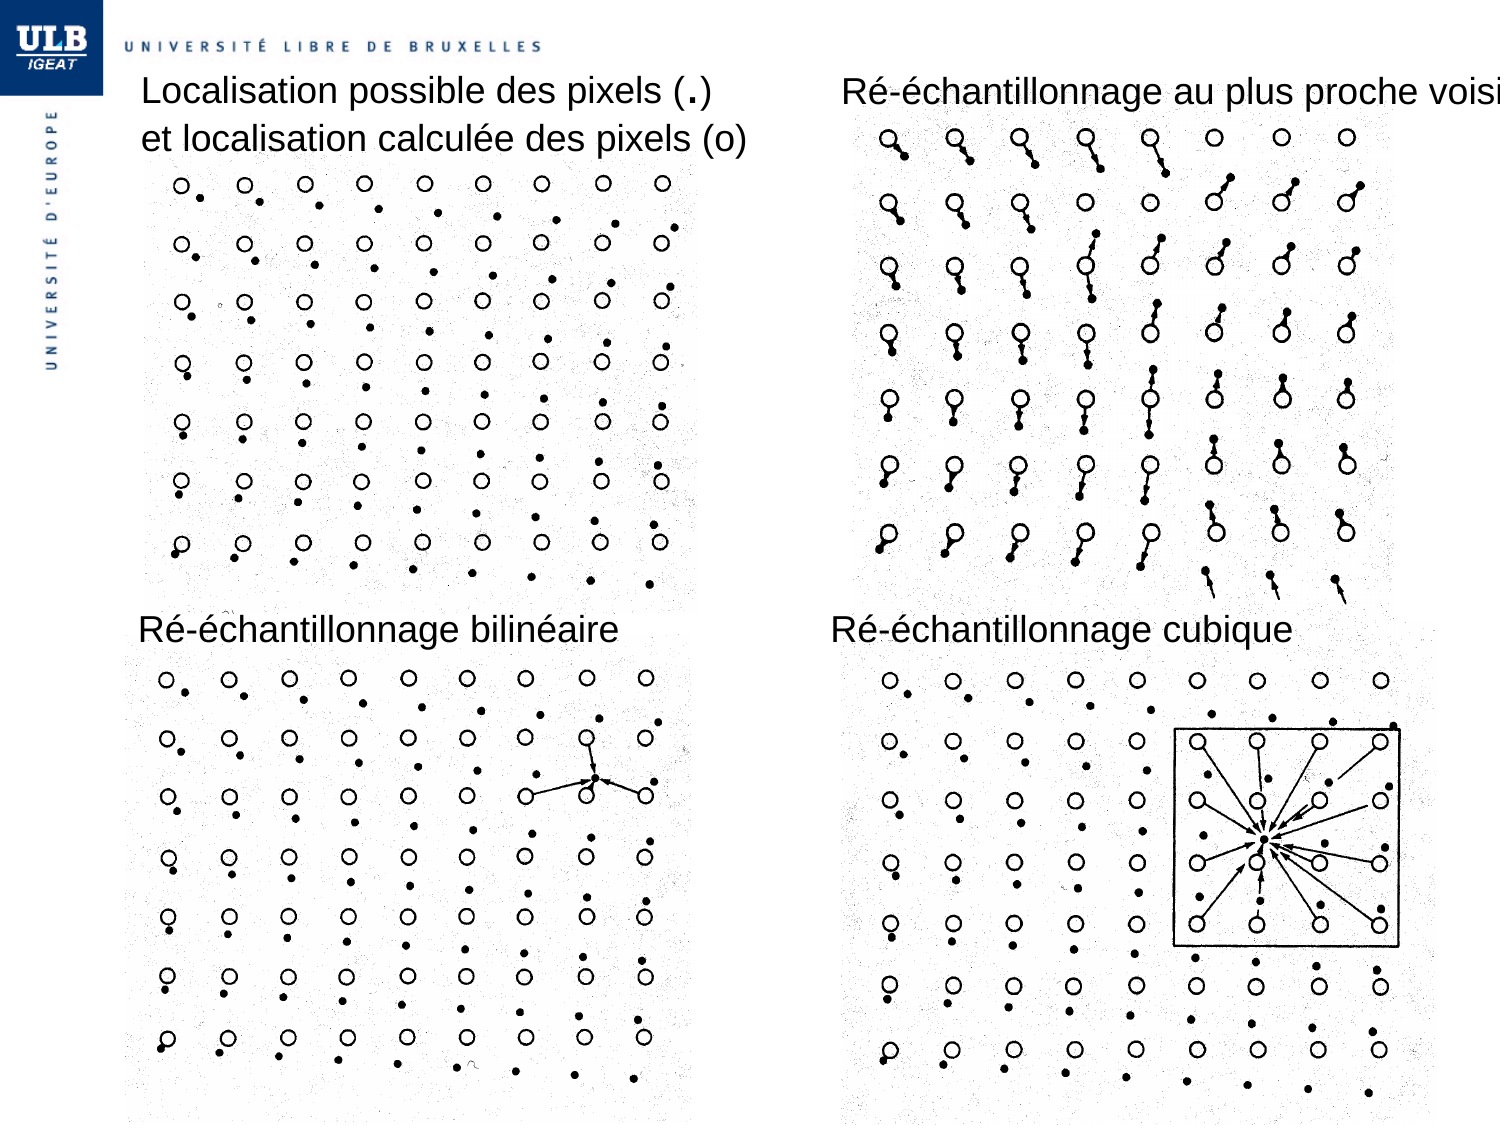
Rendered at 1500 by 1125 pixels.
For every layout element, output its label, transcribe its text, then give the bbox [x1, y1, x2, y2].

picture [0, 0, 1500, 1125]
text_box Ré-échantillonnage bilinéaire [123, 596, 635, 658]
text_box Ré-échantillonnage au plus proche voisin [826, 59, 1500, 120]
text_box Ré-échantillonnage cubique [815, 596, 1309, 658]
text_box Localisation possible des pixels (.) et localisation calculée des pixels (o) [126, 41, 771, 167]
